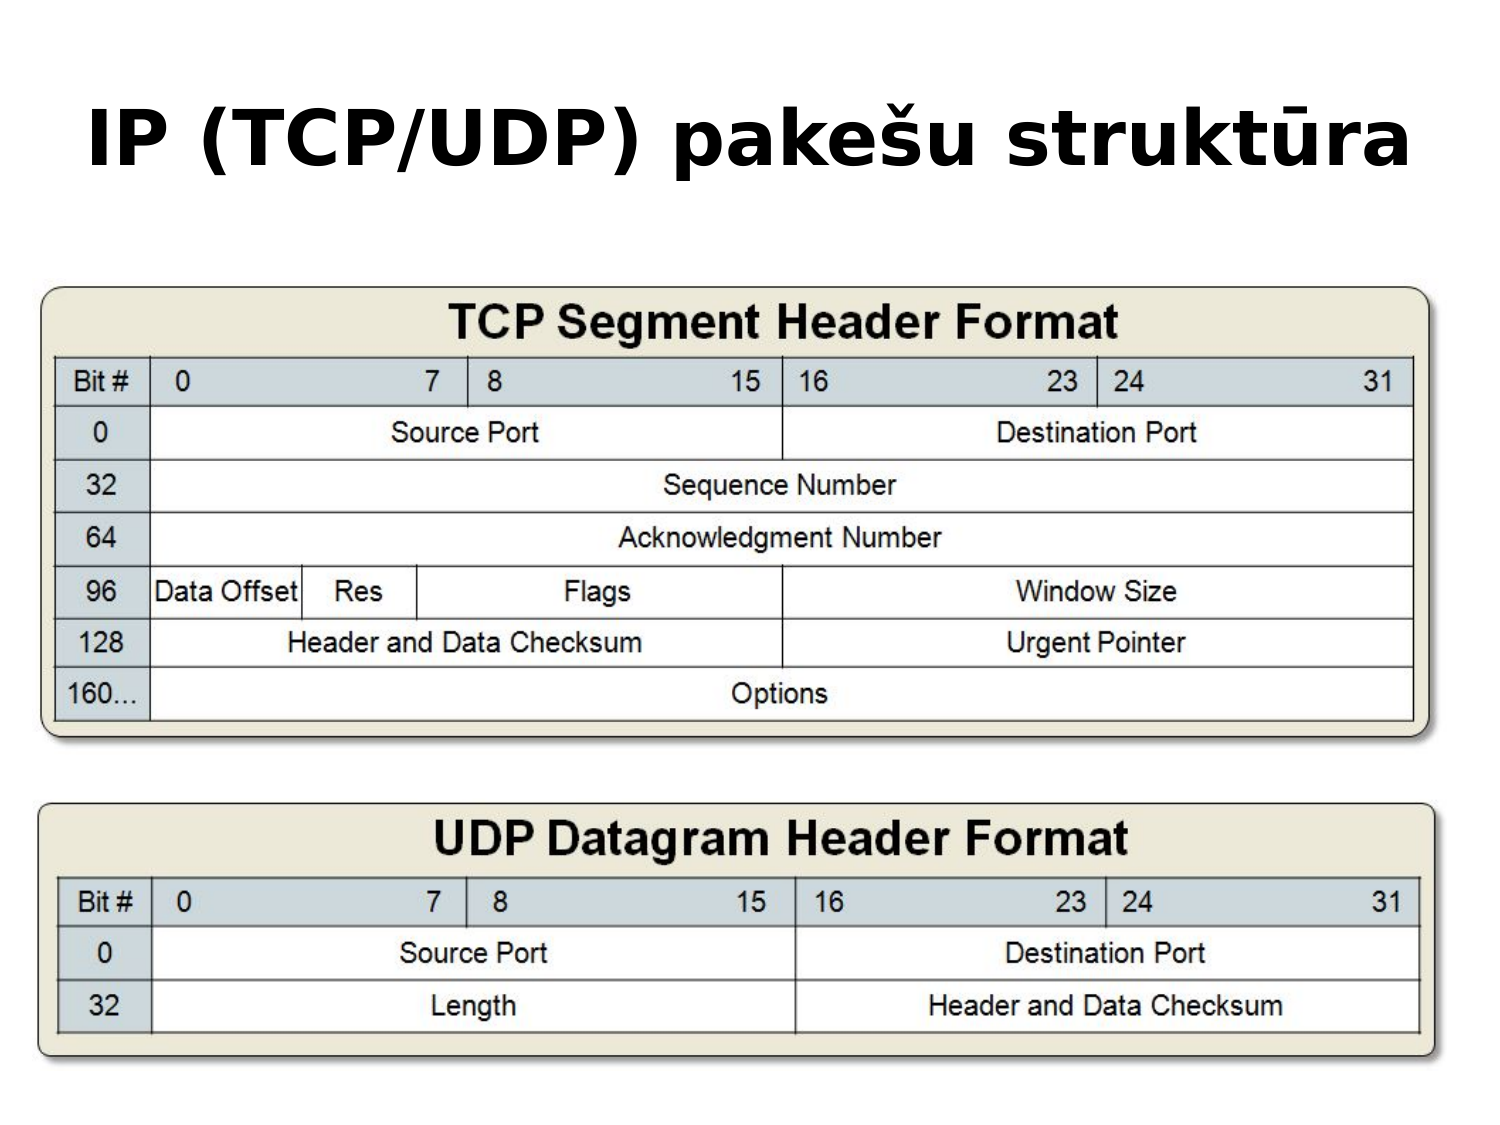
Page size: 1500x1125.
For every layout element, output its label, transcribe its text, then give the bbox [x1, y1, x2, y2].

picture [32, 278, 1447, 1071]
title IP (TCP/UDP) pakešu struktūra [75, 44, 1425, 233]
